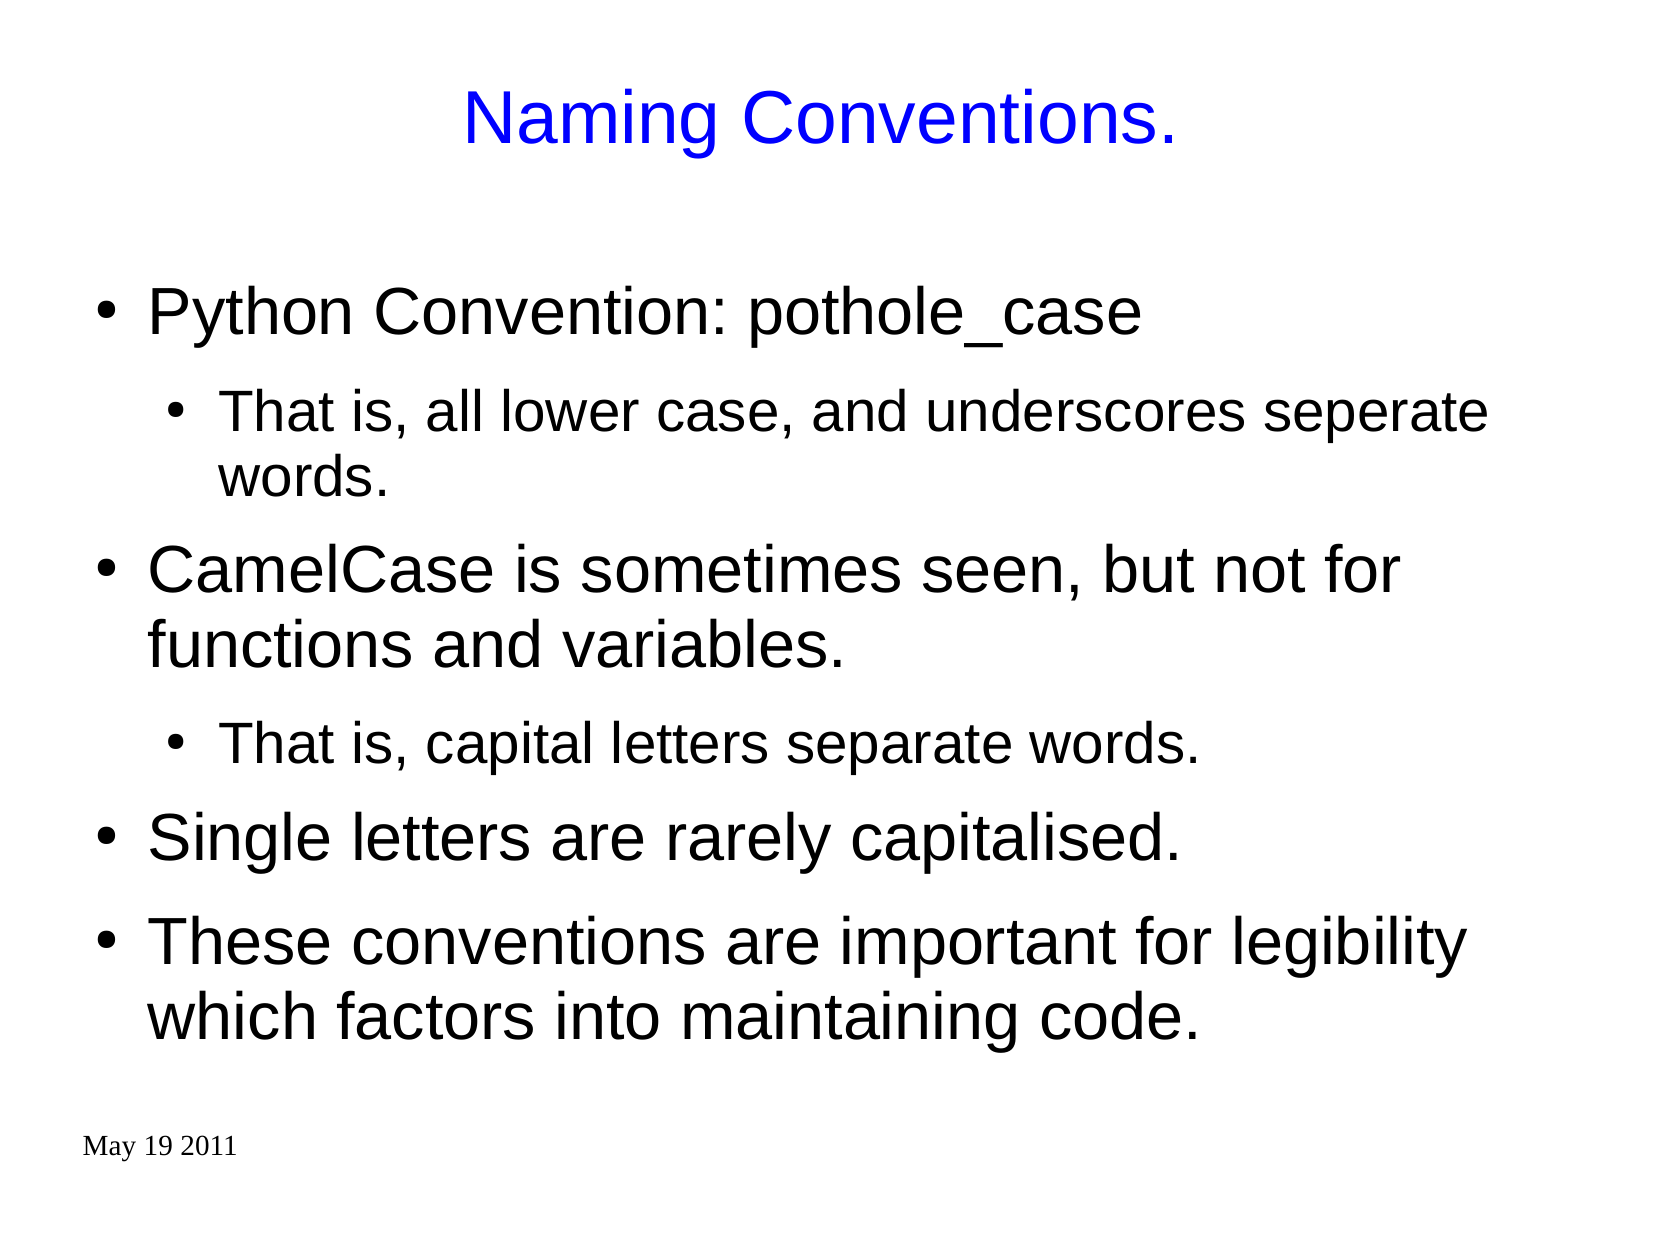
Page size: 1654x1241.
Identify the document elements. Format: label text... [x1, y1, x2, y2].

title Naming Conventions. [76, 58, 1565, 178]
list Python Convention: pothole_case That is, all lower case, and underscores seperate words. CamelCase is sometimes seen, but not for functions and variables. That is, capital letters separate words. Single letters are rarely capitalised. These conventions are important for legibility which factors into maintaining code. [76, 274, 1565, 1093]
